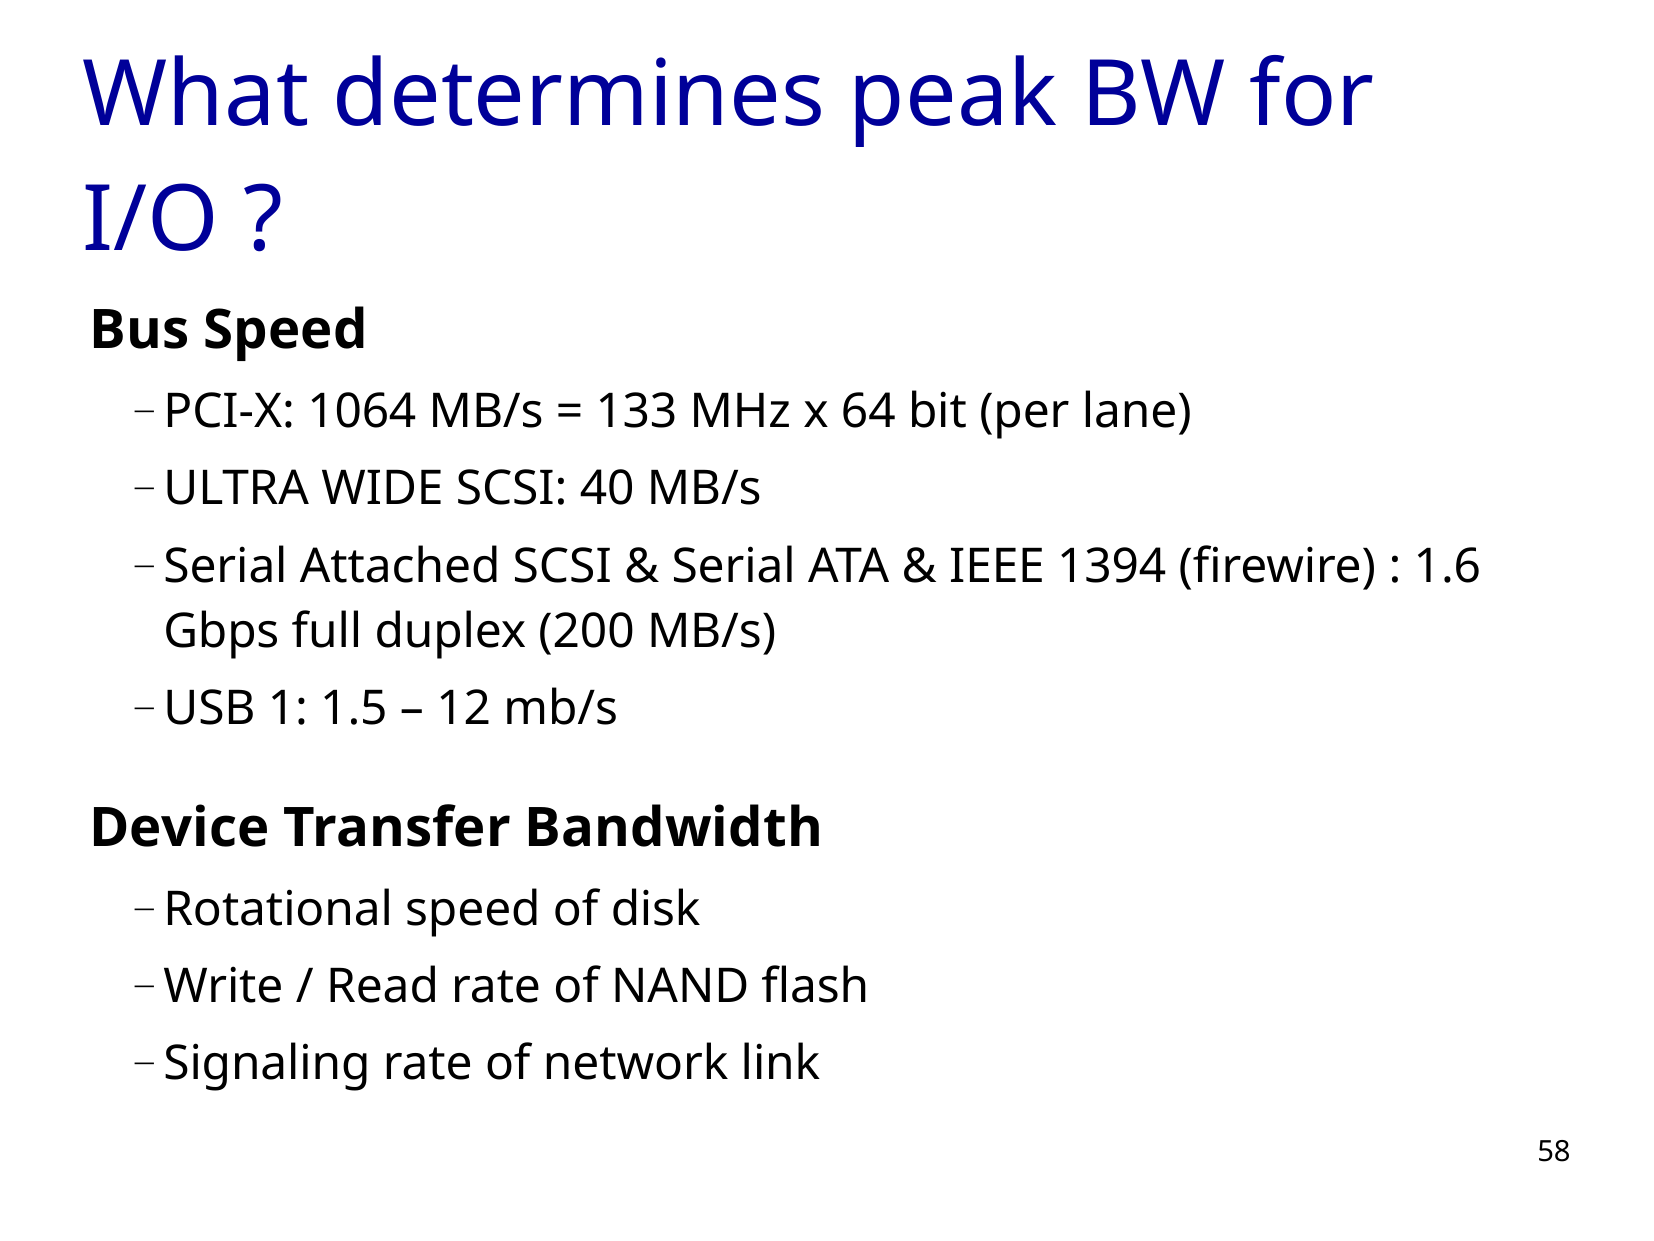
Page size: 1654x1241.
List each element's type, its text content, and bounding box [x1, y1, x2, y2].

title What determines peak BW for I/O ? [82, 49, 1571, 257]
list Bus Speed PCI-X: 1064 MB/s = 133 MHz x 64 bit (per lane) ULTRA WIDE SCSI: 40 MB/s Serial Attached SCSI & Serial ATA & IEEE 1394 (firewire) : 1.6 Gbps full duplex (200 MB/s) USB 1: 1.5 – 12 mb/s Device Transfer Bandwidth Rotational speed of disk Write / Read rate of NAND flash Signaling rate of network link [60, 290, 1571, 1096]
